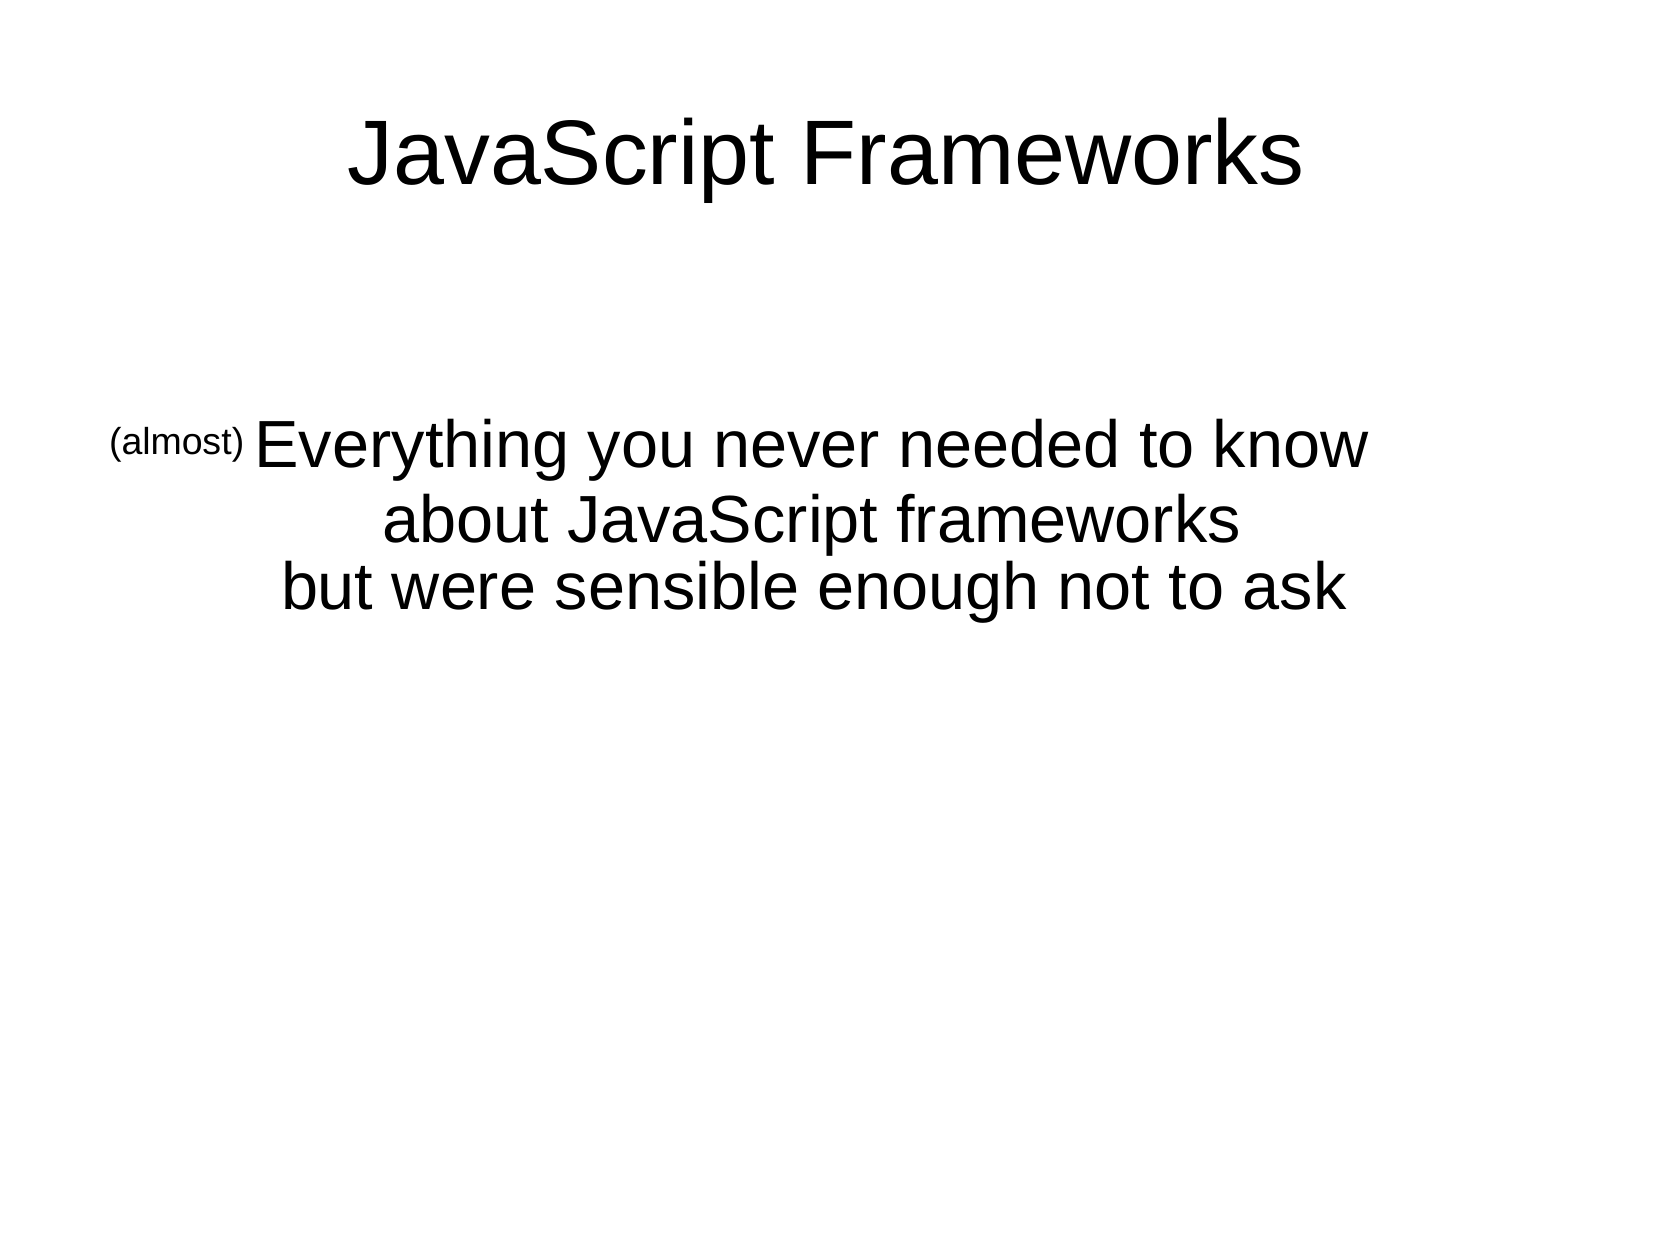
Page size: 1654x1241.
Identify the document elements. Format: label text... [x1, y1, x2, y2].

text_box (almost) [94, 413, 709, 471]
title JavaScript Frameworks [82, 49, 1571, 257]
text_box but were sensible enough not to ask [266, 542, 1380, 649]
subtitle Everything you never needed to know about JavaScript frameworks [183, 318, 1441, 721]
